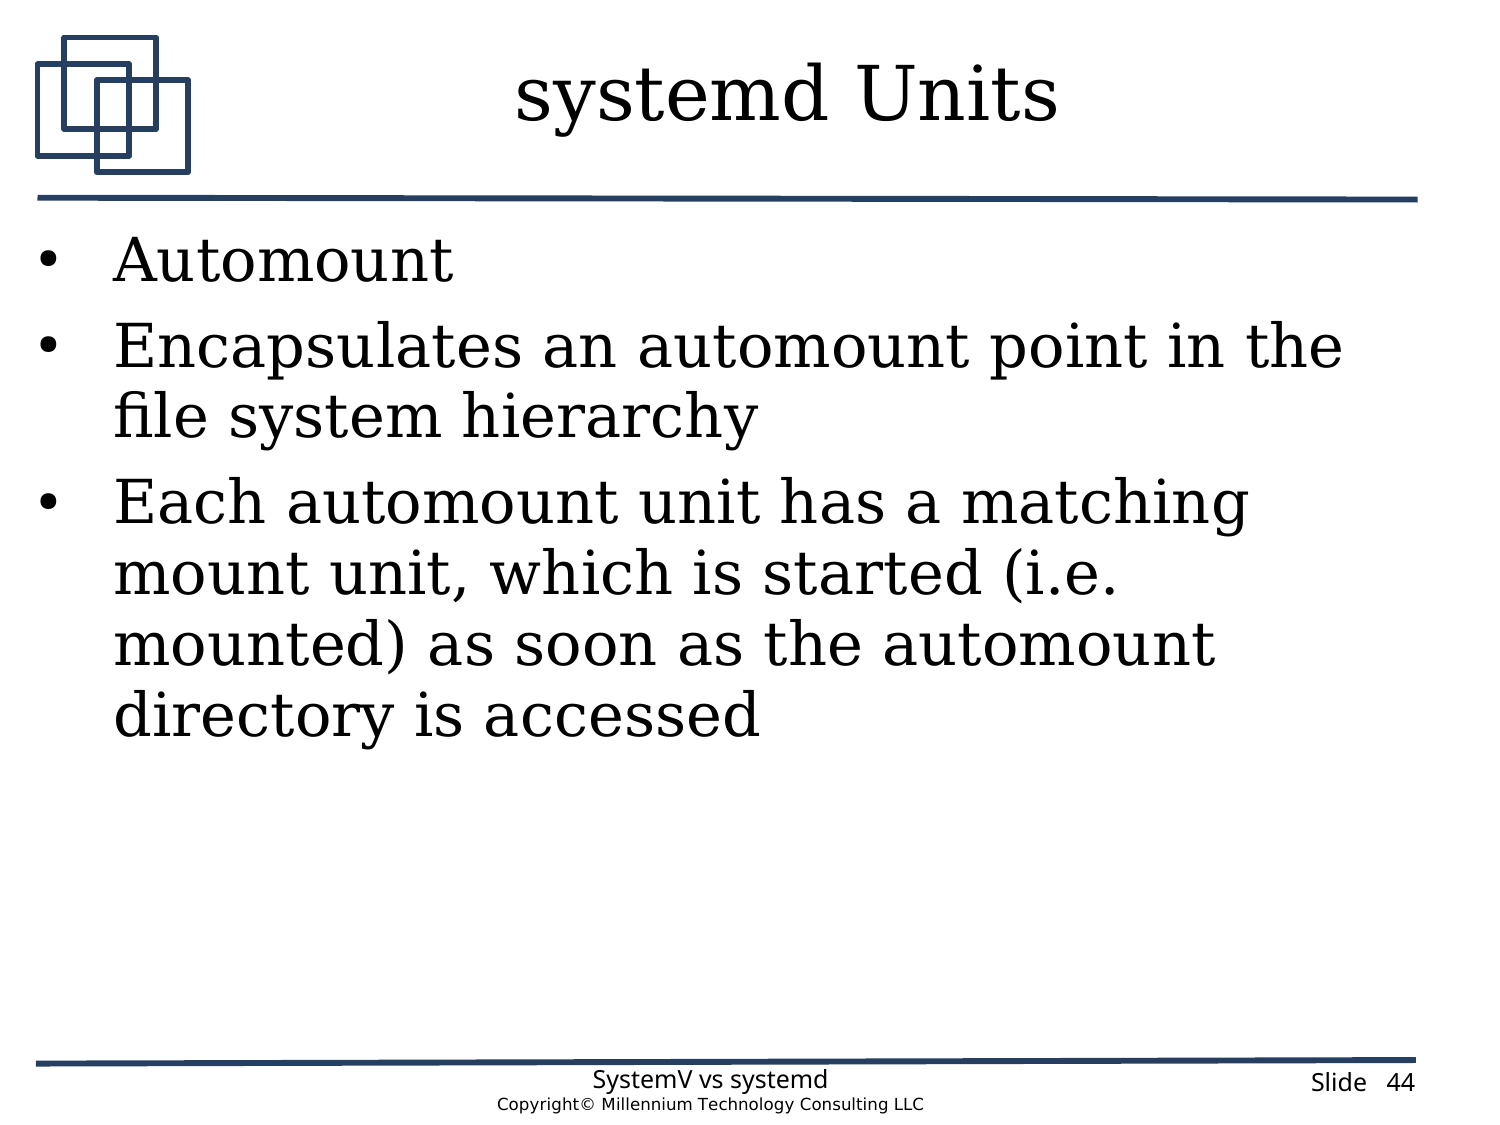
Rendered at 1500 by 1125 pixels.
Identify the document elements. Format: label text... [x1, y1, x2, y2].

list Automount Encapsulates an automount point in the file system hierarchy Each automount unit has a matching mount unit, which is started (i.e. mounted) as soon as the automount directory is accessed [37, 224, 1425, 968]
title systemd Units [150, 0, 1425, 188]
